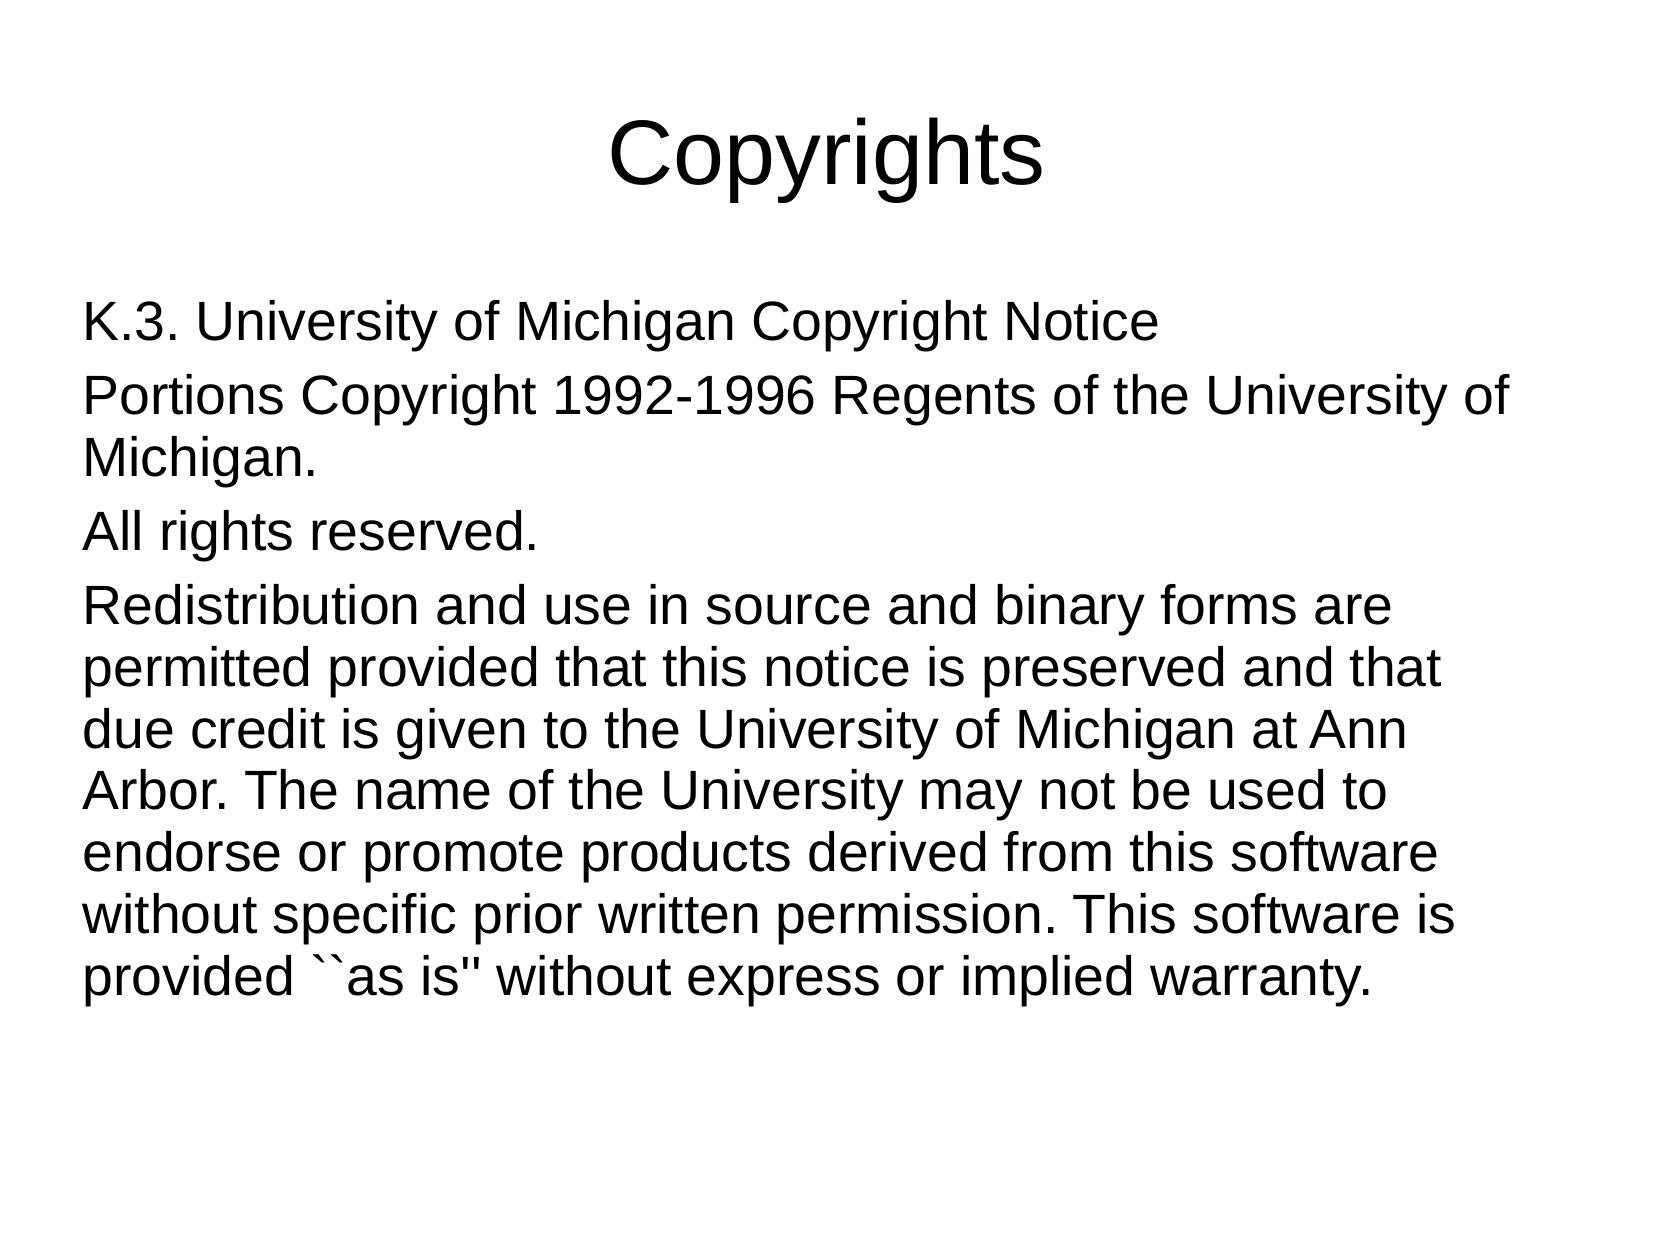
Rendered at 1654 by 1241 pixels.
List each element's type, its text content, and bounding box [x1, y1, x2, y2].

list K.3. University of Michigan Copyright Notice Portions Copyright 1992-1996 Regents of the University of Michigan. All rights reserved. Redistribution and use in source and binary forms are permitted provided that this notice is preserved and that due credit is given to the University of Michigan at Ann Arbor. The name of the University may not be used to endorse or promote products derived from this software without specific prior written permission. This software is provided ``as is'' without express or implied warranty. [82, 290, 1538, 1010]
title Copyrights [82, 49, 1571, 257]
